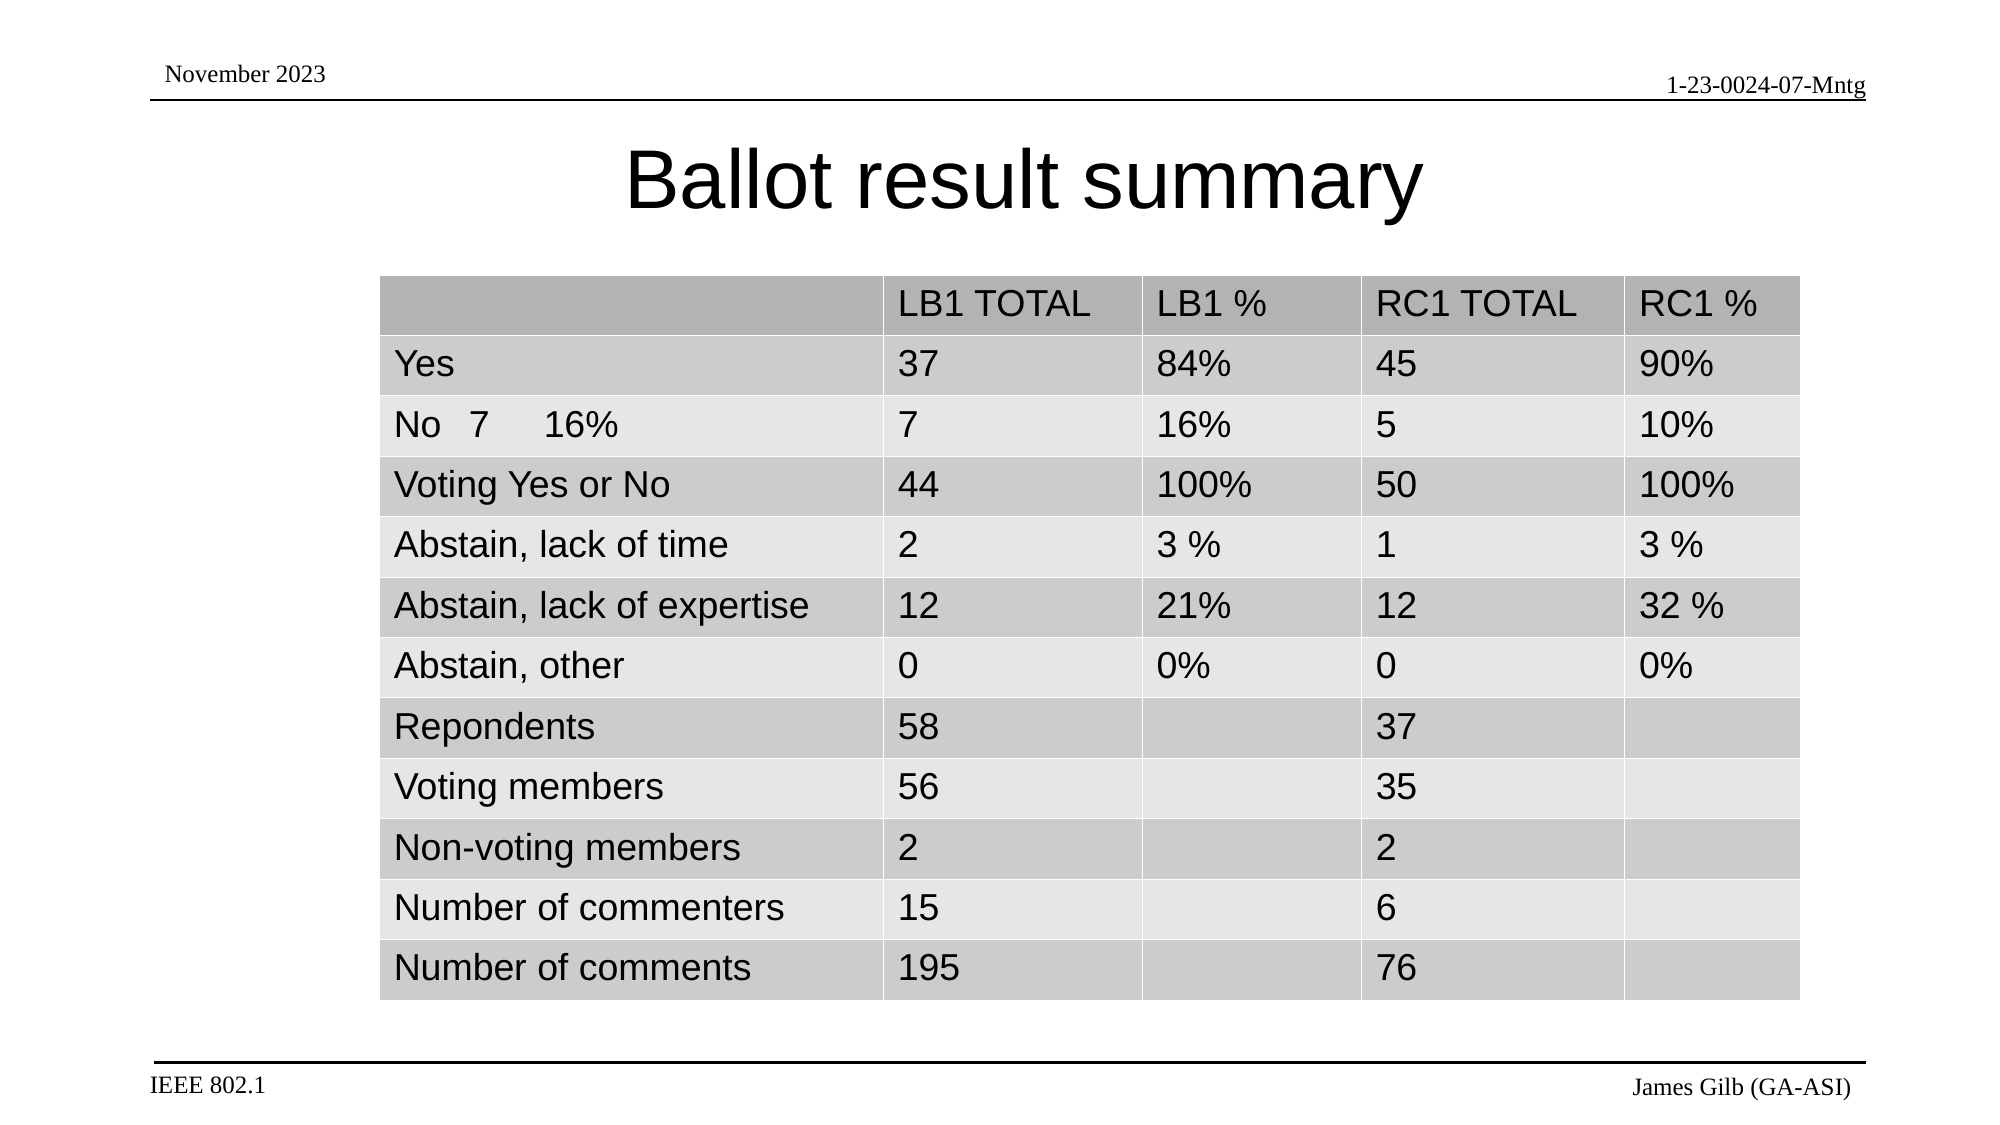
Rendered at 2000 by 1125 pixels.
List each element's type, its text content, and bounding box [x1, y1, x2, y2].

table_header LB1 % [1143, 276, 1361, 335]
table_cell Non-voting members [380, 819, 883, 879]
table_cell 12 [1362, 578, 1624, 637]
table_cell 12 [884, 578, 1142, 637]
table_cell [1625, 759, 1800, 818]
table_cell 37 [1362, 698, 1624, 758]
table_cell 2 [884, 819, 1142, 879]
table_cell 45 [1362, 336, 1624, 395]
table_cell 90% [1625, 336, 1800, 395]
table_header LB1 TOTAL [884, 276, 1142, 335]
table_cell 1 [1362, 517, 1624, 577]
table_cell 84% [1143, 336, 1361, 395]
table_cell [1143, 819, 1361, 879]
table_cell Yes [380, 336, 883, 395]
table_cell 16% [1143, 396, 1361, 456]
table_cell 3 % [1625, 517, 1800, 577]
table_cell 37 [884, 336, 1142, 395]
table_cell 7 [884, 396, 1142, 456]
table_cell [1625, 940, 1800, 1000]
table_cell [1143, 880, 1361, 939]
table_cell 35 [1362, 759, 1624, 818]
table_cell Number of comments [380, 940, 883, 1000]
table_cell [1143, 759, 1361, 818]
table_cell 0% [1625, 638, 1800, 697]
table_cell 0 [1362, 638, 1624, 697]
table_cell 58 [884, 698, 1142, 758]
table_cell [1143, 940, 1361, 1000]
table_cell 21% [1143, 578, 1361, 637]
table_cell 5 [1362, 396, 1624, 456]
table_cell 195 [884, 940, 1142, 1000]
table_cell 2 [884, 517, 1142, 577]
table_cell [1625, 698, 1800, 758]
table_cell [1625, 880, 1800, 939]
table_cell 50 [1362, 457, 1624, 516]
table_cell 100% [1625, 457, 1800, 516]
table_cell 6 [1362, 880, 1624, 939]
table_cell 3 % [1143, 517, 1361, 577]
table_cell 0 [884, 638, 1142, 697]
title Ballot result summary [149, 112, 1900, 238]
table_cell Repondents [380, 698, 883, 758]
table_cell No 7 16% [380, 396, 883, 456]
table_cell 100% [1143, 457, 1361, 516]
table_cell 0% [1143, 638, 1361, 697]
table_cell 15 [884, 880, 1142, 939]
table_cell 2 [1362, 819, 1624, 879]
table_cell Voting members [380, 759, 883, 818]
table_header [380, 276, 883, 335]
table_cell Abstain, other [380, 638, 883, 697]
table_cell [1143, 698, 1361, 758]
table_cell Voting Yes or No [380, 457, 883, 516]
table_cell 56 [884, 759, 1142, 818]
table_header RC1 TOTAL [1362, 276, 1624, 335]
table_cell Abstain, lack of time [380, 517, 883, 577]
table_cell 10% [1625, 396, 1800, 456]
table_cell Number of commenters [380, 880, 883, 939]
table_cell 44 [884, 457, 1142, 516]
table_cell Abstain, lack of expertise [380, 578, 883, 637]
table_header RC1 % [1625, 276, 1800, 335]
table_cell [1625, 819, 1800, 879]
table_cell 76 [1362, 940, 1624, 1000]
table_cell 32 % [1625, 578, 1800, 637]
